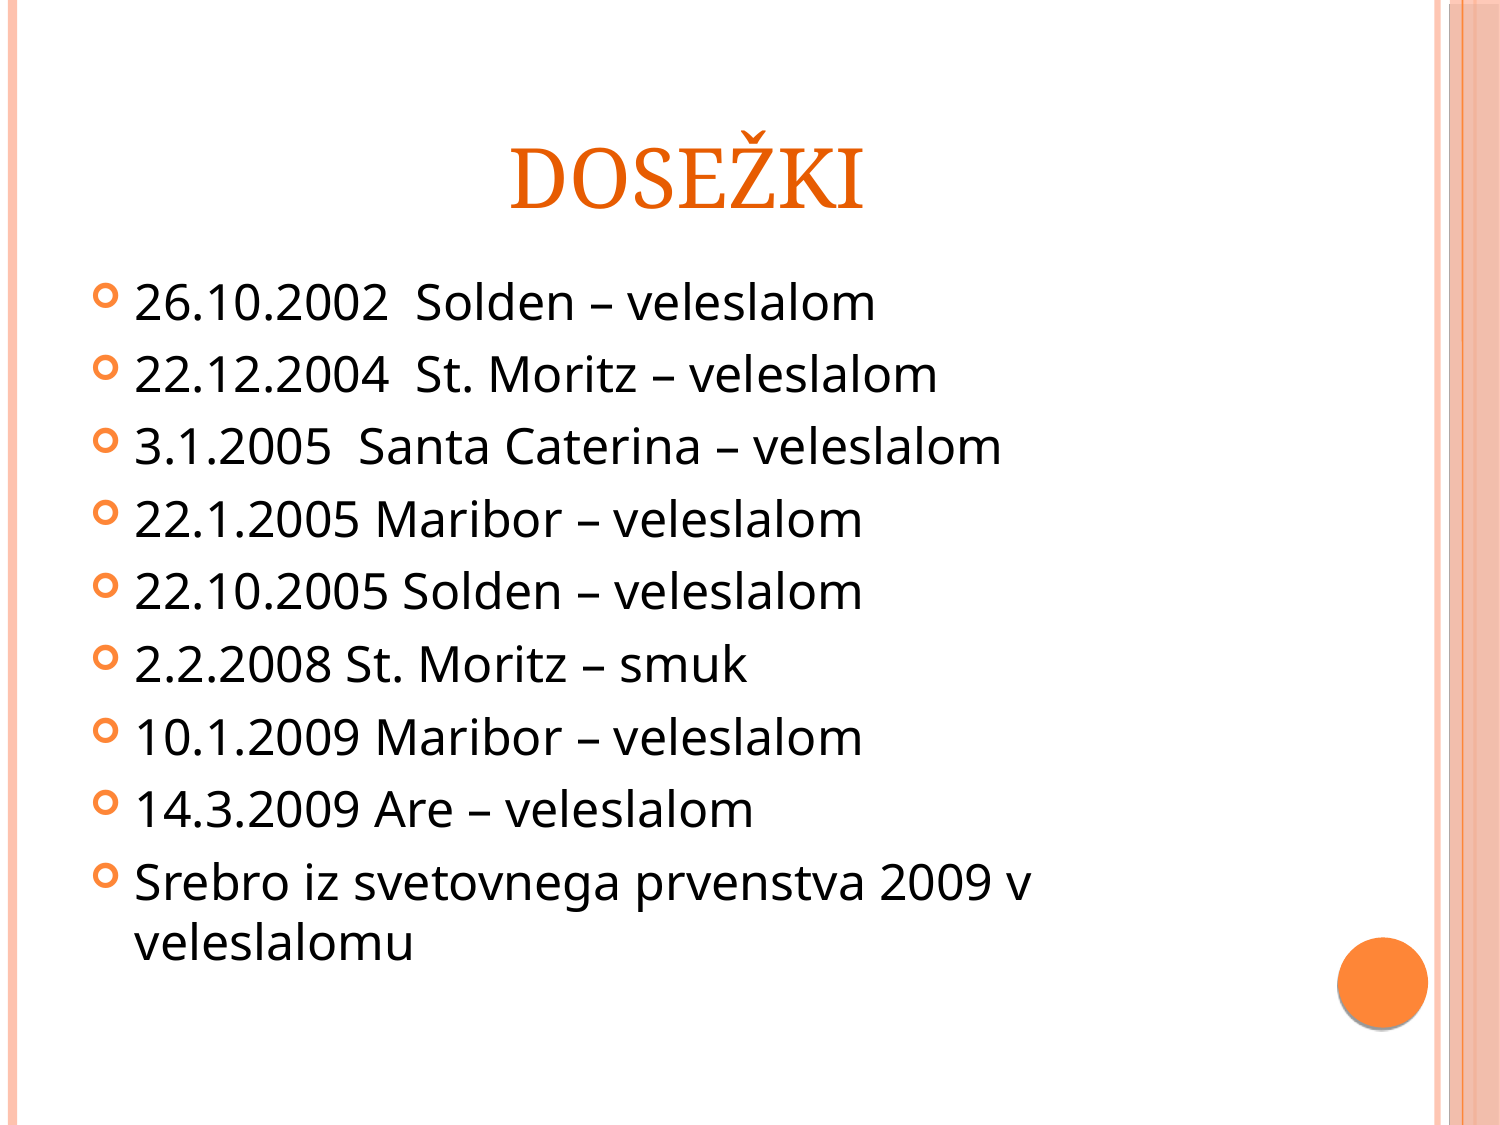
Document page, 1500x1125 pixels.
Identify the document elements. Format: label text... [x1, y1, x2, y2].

list 26.10.2002 Solden – veleslalom 22.12.2004 St. Moritz – veleslalom 3.1.2005 Santa Caterina – veleslalom 22.1.2005 Maribor – veleslalom 22.10.2005 Solden – veleslalom 2.2.2008 St. Moritz – smuk 10.1.2009 Maribor – veleslalom 14.3.2009 Are – veleslalom Srebro iz svetovnega prvenstva 2009 v veleslalomu [75, 262, 1300, 1062]
title dosežki [75, 45, 1300, 233]
